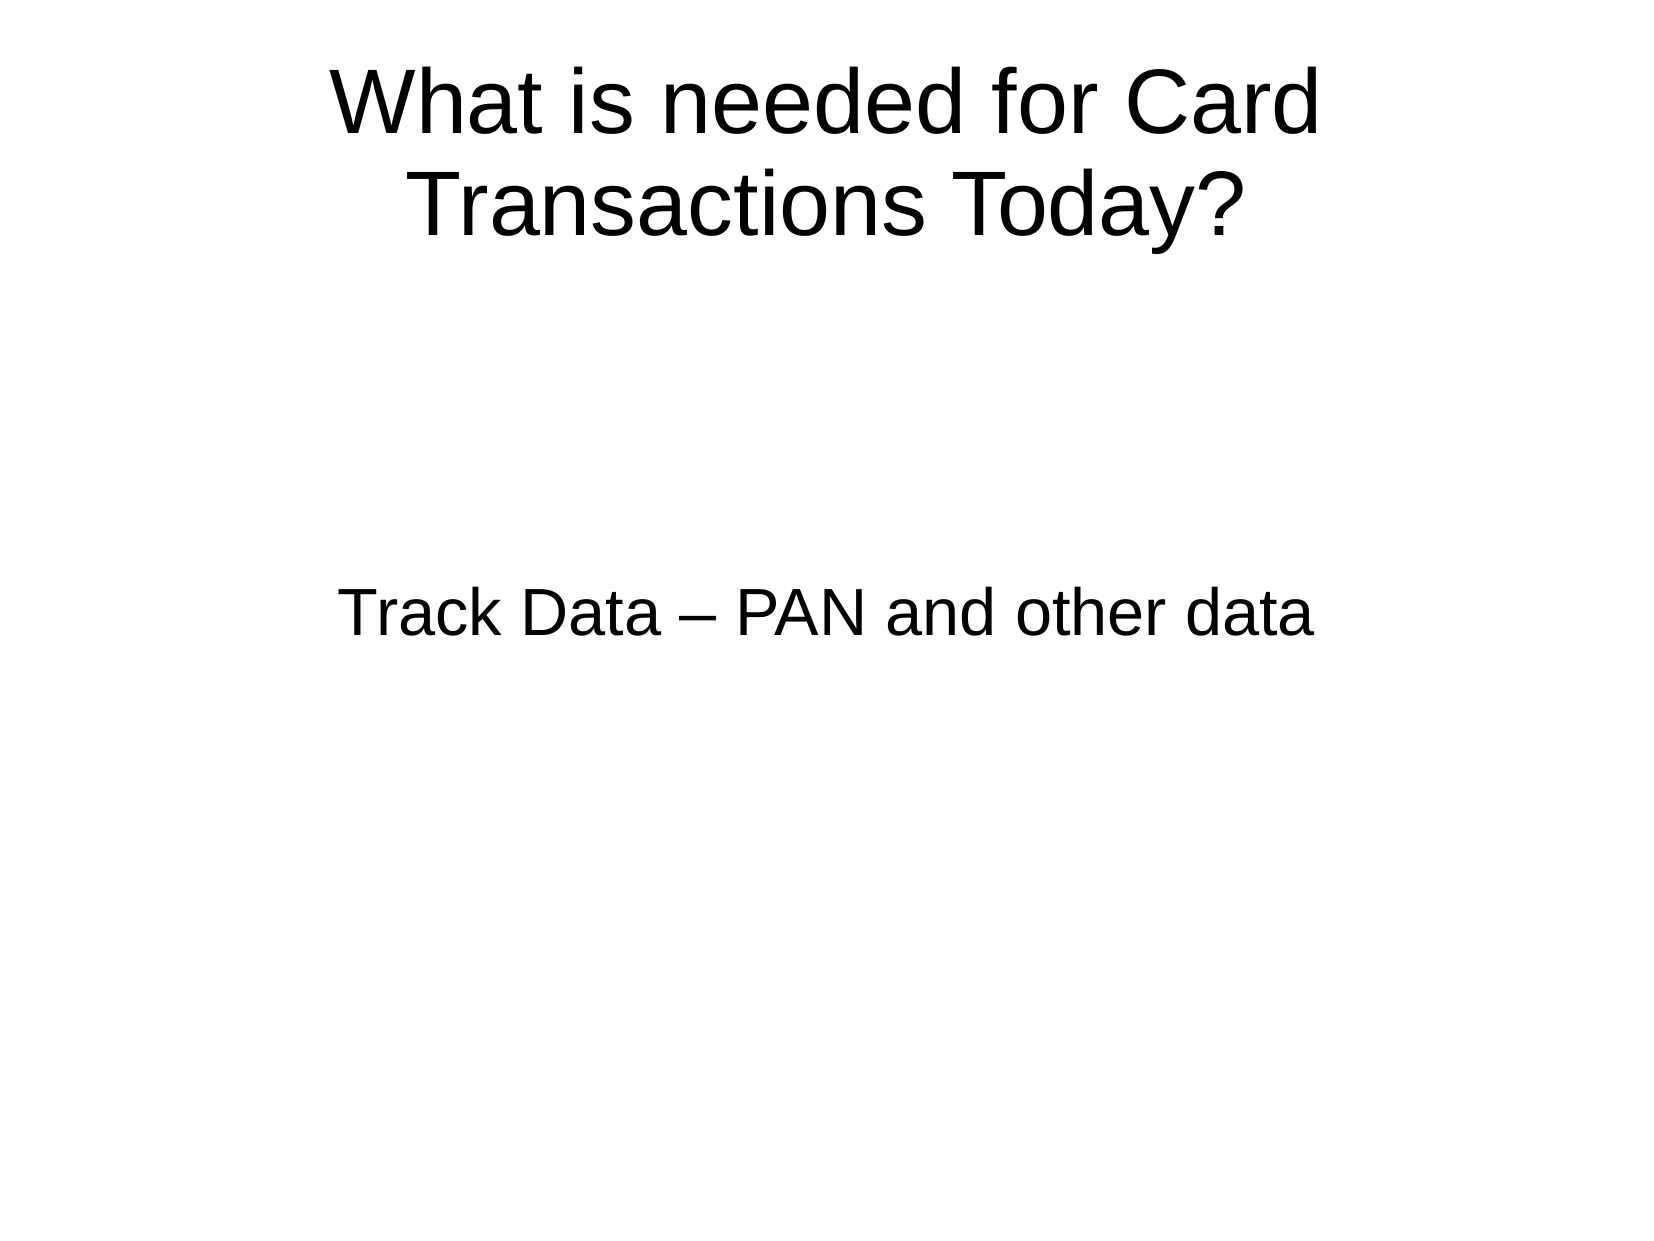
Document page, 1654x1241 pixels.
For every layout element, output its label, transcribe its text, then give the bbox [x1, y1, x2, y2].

title What is needed for Card Transactions Today? [82, 49, 1571, 257]
subtitle Track Data – PAN and other data [82, 290, 1571, 1010]
